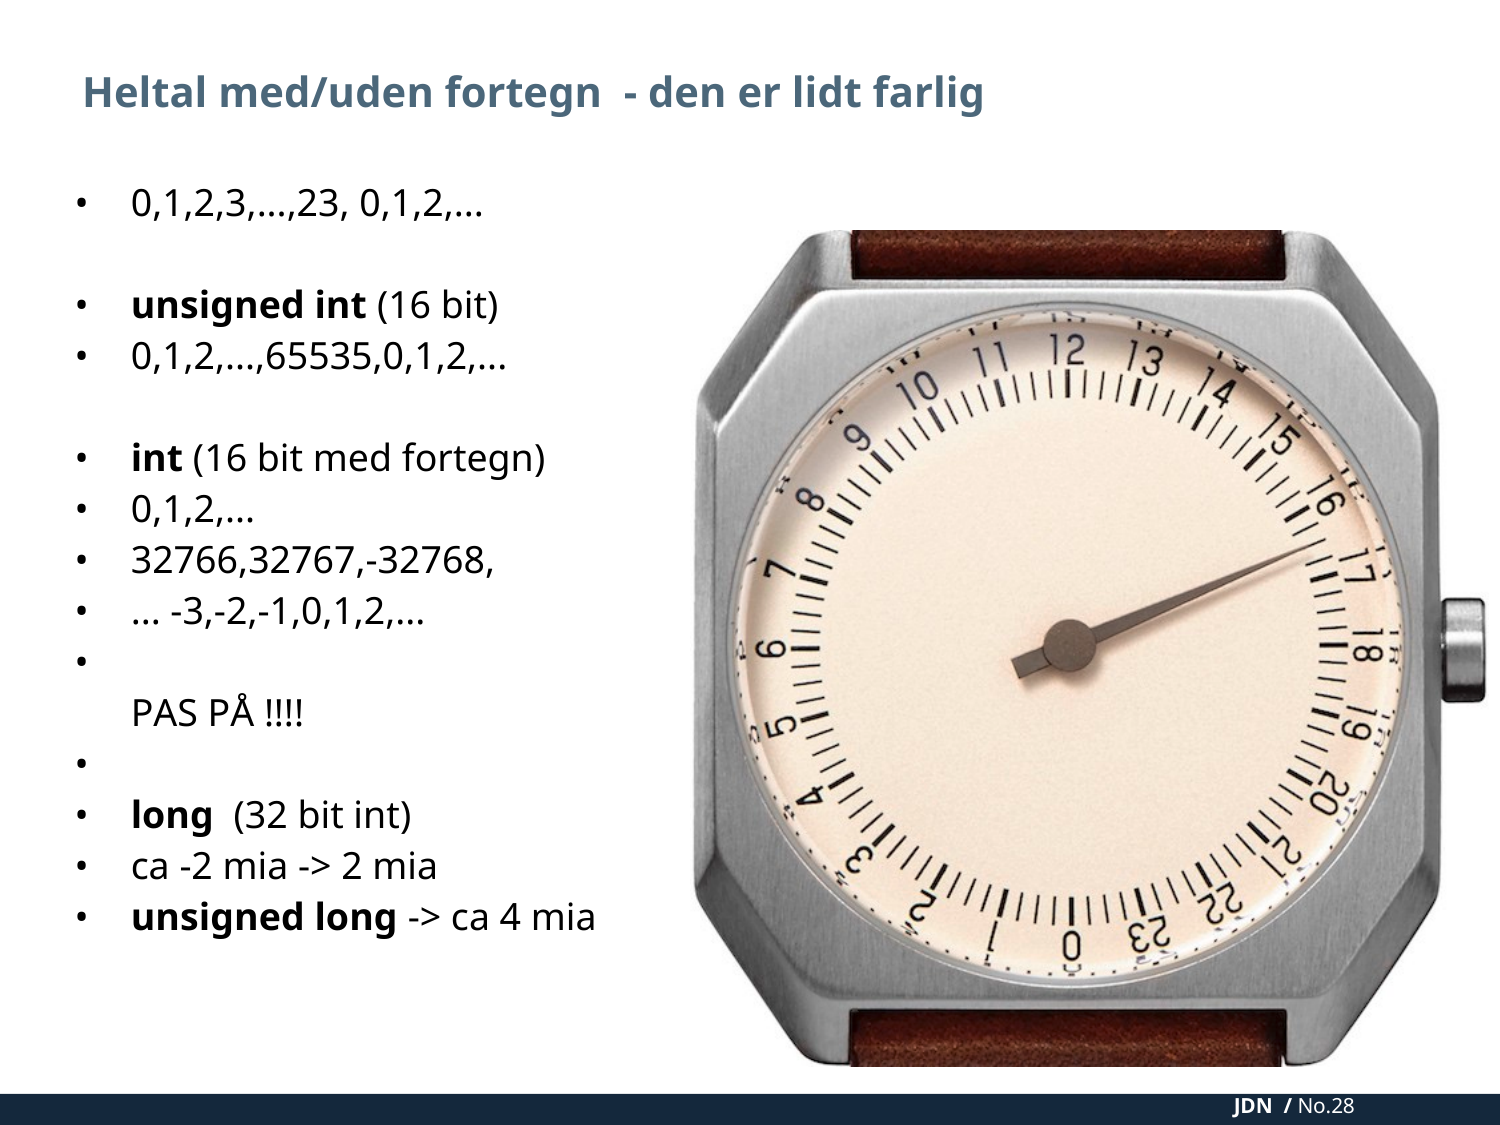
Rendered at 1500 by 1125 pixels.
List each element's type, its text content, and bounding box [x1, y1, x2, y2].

picture [690, 230, 1489, 1067]
list 0,1,2,3,...,23, 0,1,2,... unsigned int (16 bit) 0,1,2,...,65535,0,1,2,... int (16 bit med fortegn) 0,1,2,... 32766,32767,-32768, ... -3,-2,-1,0,1,2,... PAS PÅ !!!! long (32 bit int) ca -2 mia -> 2 mia unsigned long -> ca 4 mia [68, 176, 1462, 1094]
title Heltal med/uden fortegn - den er lidt farlig [67, 34, 1416, 148]
